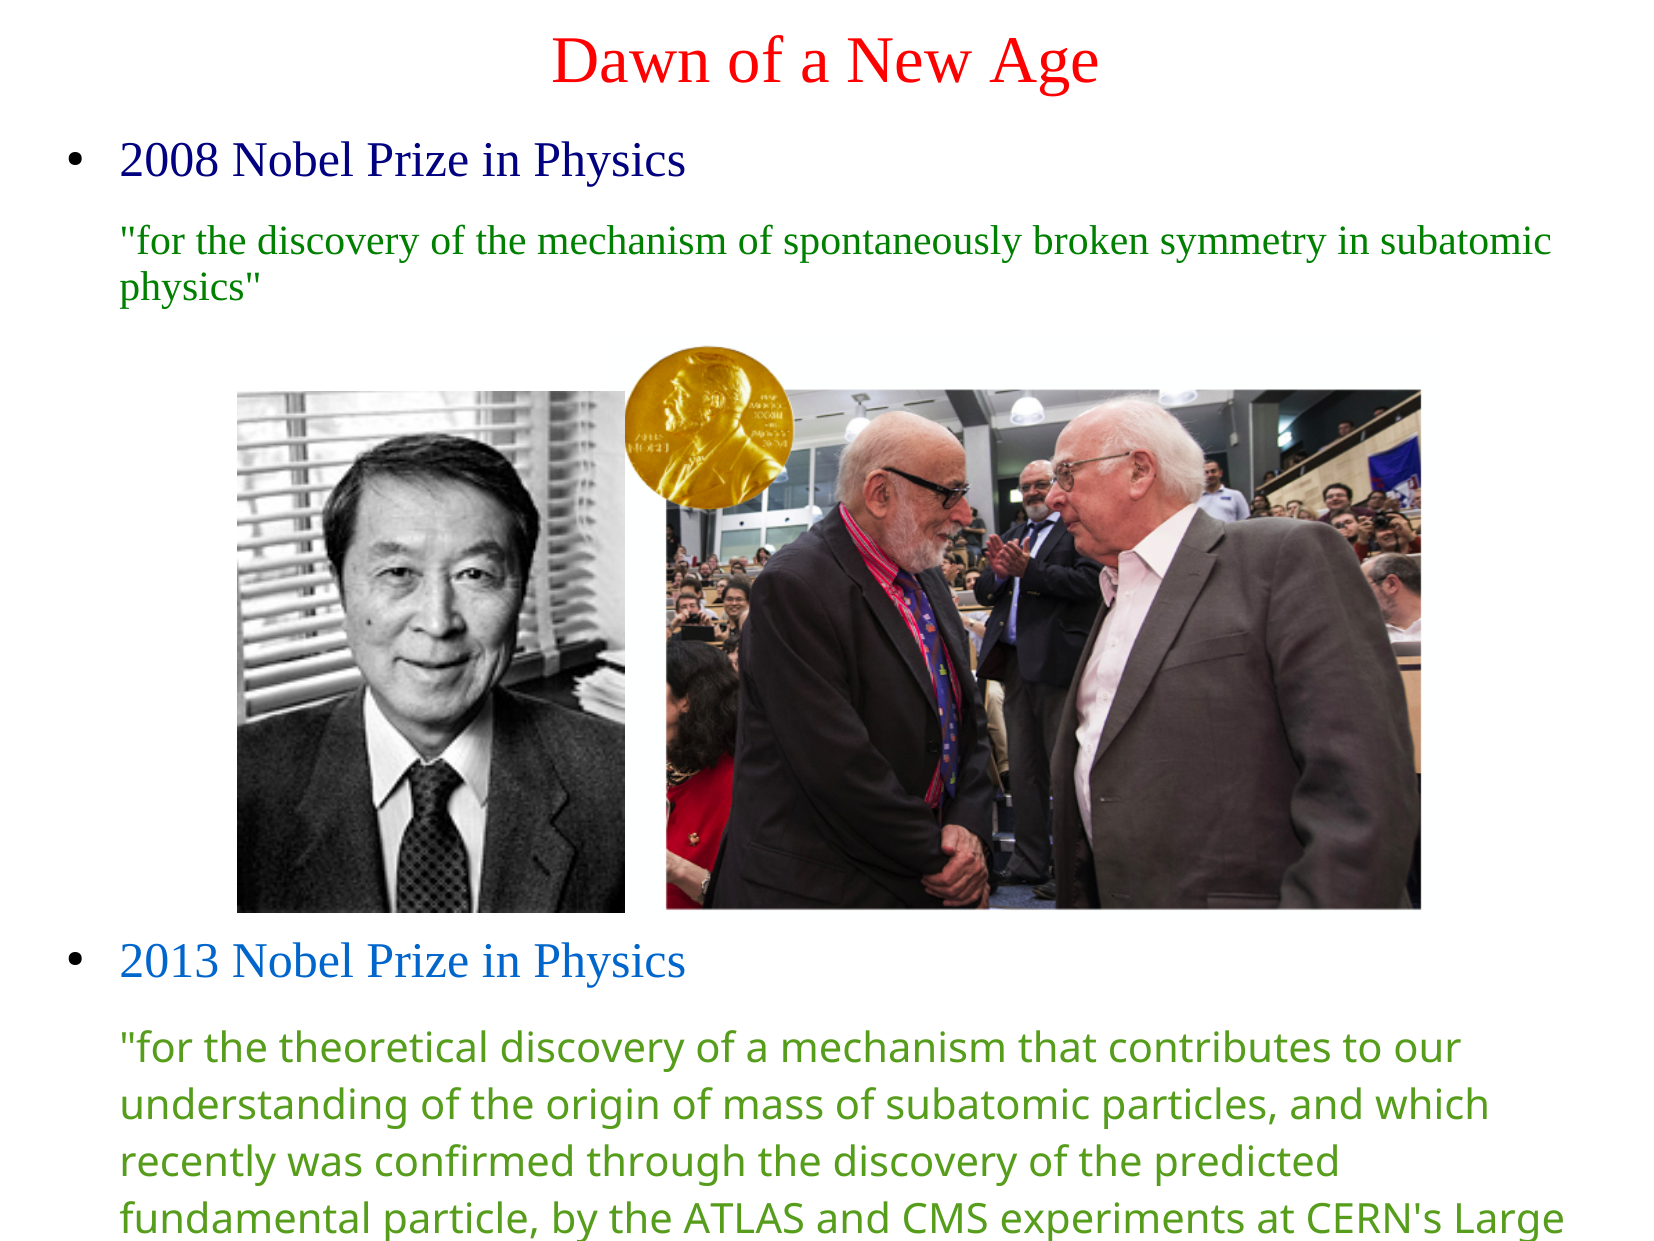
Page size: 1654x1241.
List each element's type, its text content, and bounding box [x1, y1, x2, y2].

title Dawn of a New Age [128, 0, 1541, 132]
picture [237, 338, 1435, 922]
list 2008 Nobel Prize in Physics "for the discovery of the mechanism of spontaneously broken symmetry in subatomic physics" 2013 Nobel Prize in Physics "for the theoretical discovery of a mechanism that contributes to our understanding of the origin of mass of subatomic particles, and which recently was confirmed through the discovery of the predicted fundamental particle, by the ATLAS and CMS experiments at CERN's Large Hadron Collider" How to think of the vacuum as an “electroweak condensed state” ? [48, 132, 1582, 1241]
